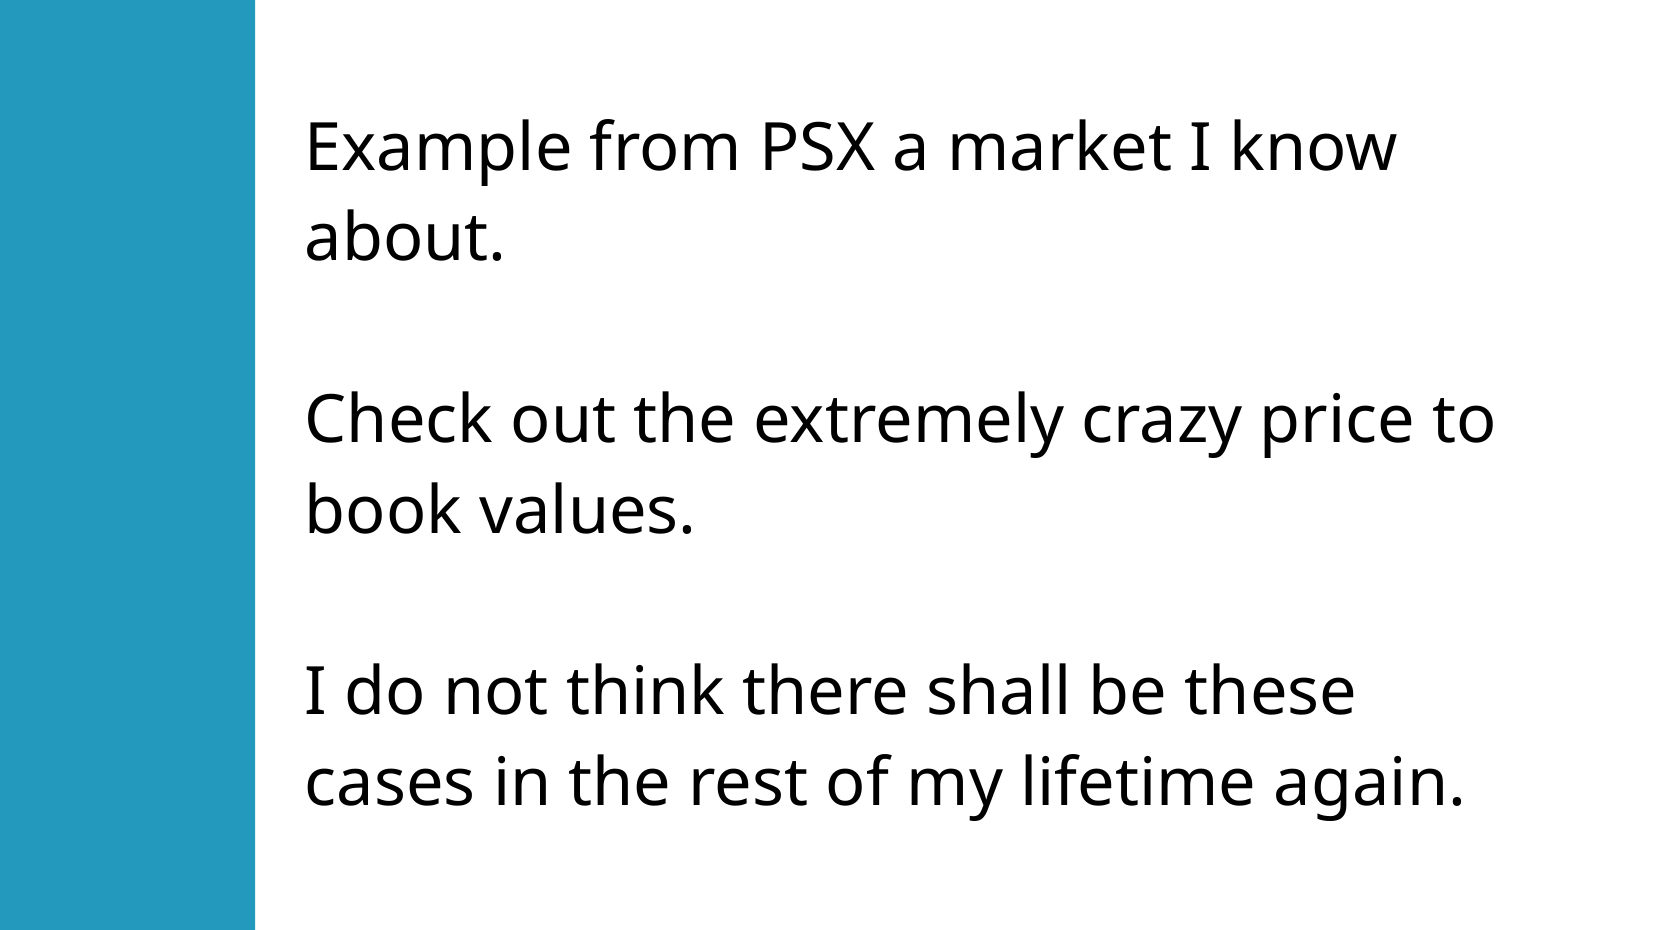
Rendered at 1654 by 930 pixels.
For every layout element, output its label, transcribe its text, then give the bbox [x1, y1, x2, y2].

title Example from PSX a market I know about. Check out the extremely crazy price to book values. I do not think there shall be these cases in the rest of my lifetime again. [304, 706, 1501, 826]
